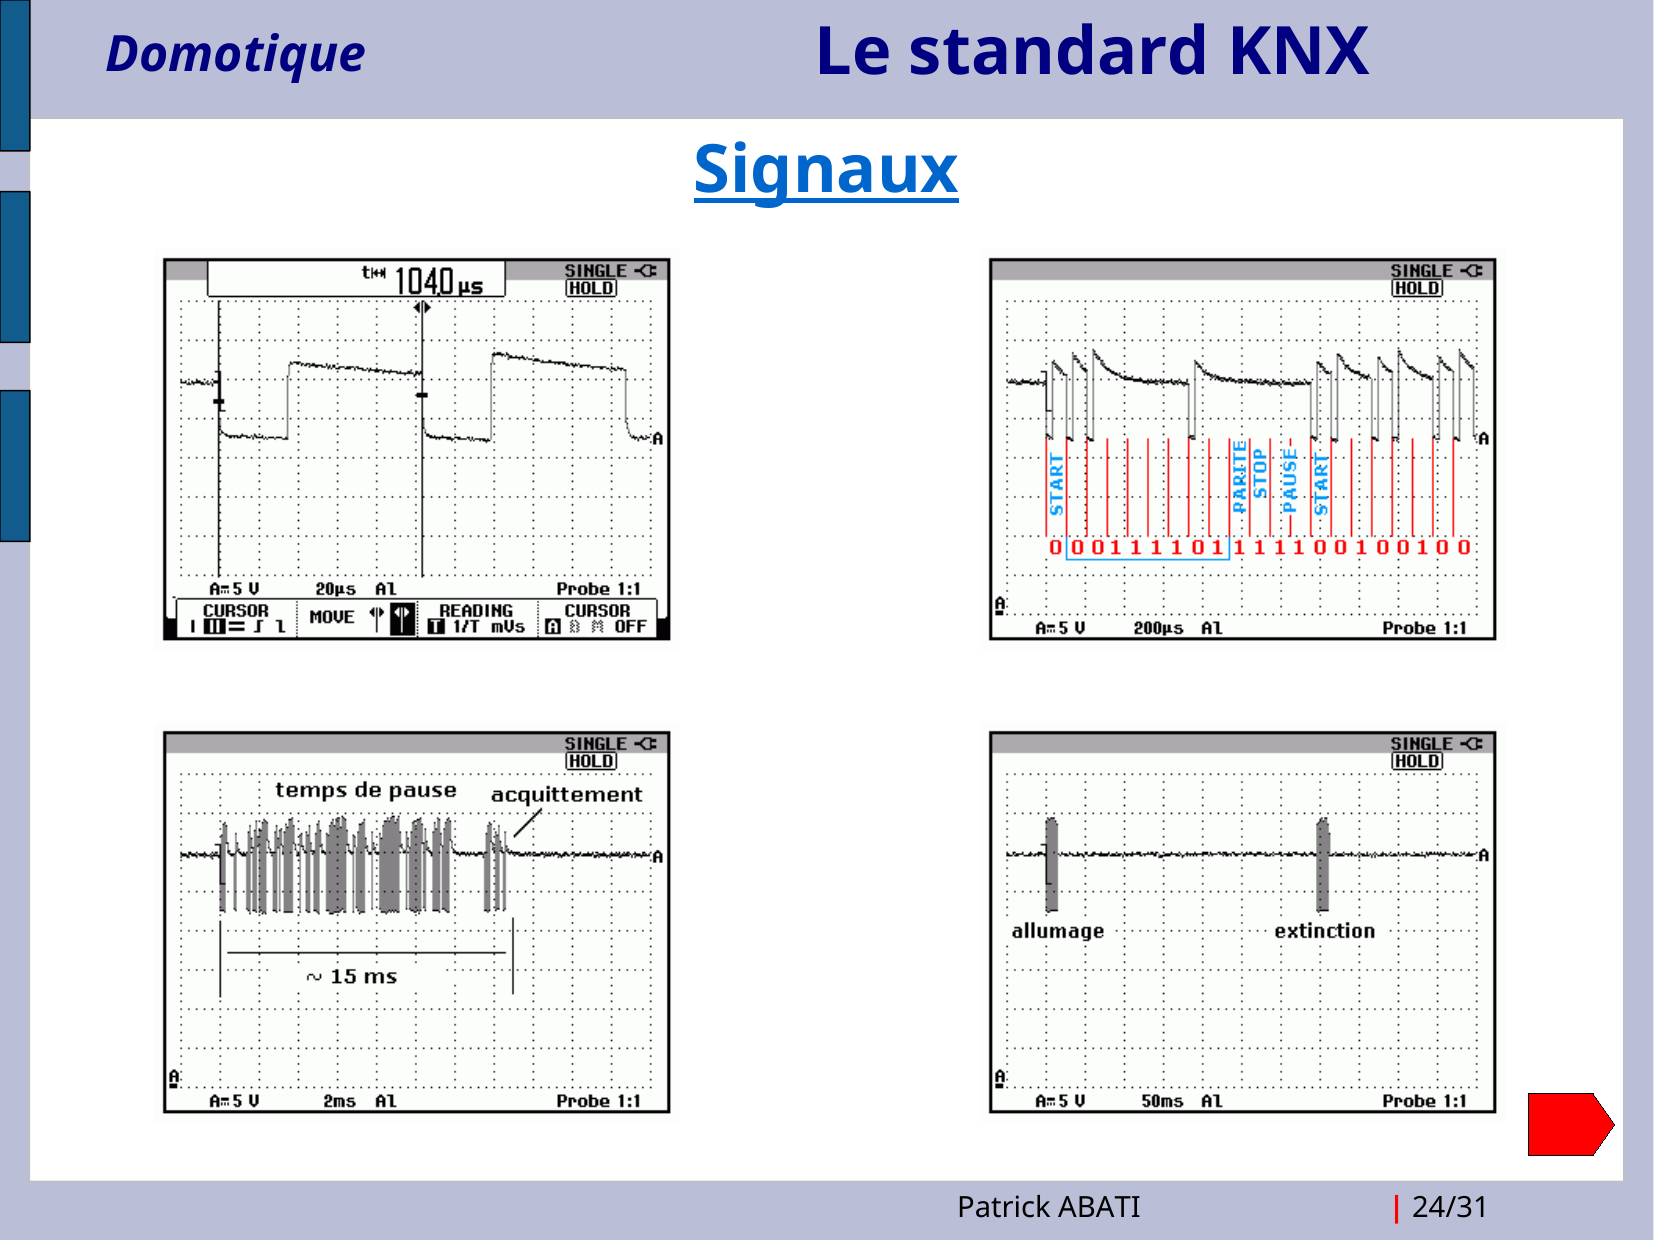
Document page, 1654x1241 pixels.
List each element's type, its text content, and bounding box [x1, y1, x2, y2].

picture [154, 722, 680, 1123]
picture [980, 722, 1506, 1123]
text_box [1528, 1093, 1615, 1156]
text_box Signaux [29, 118, 1624, 215]
picture [154, 249, 680, 650]
picture [980, 249, 1506, 650]
